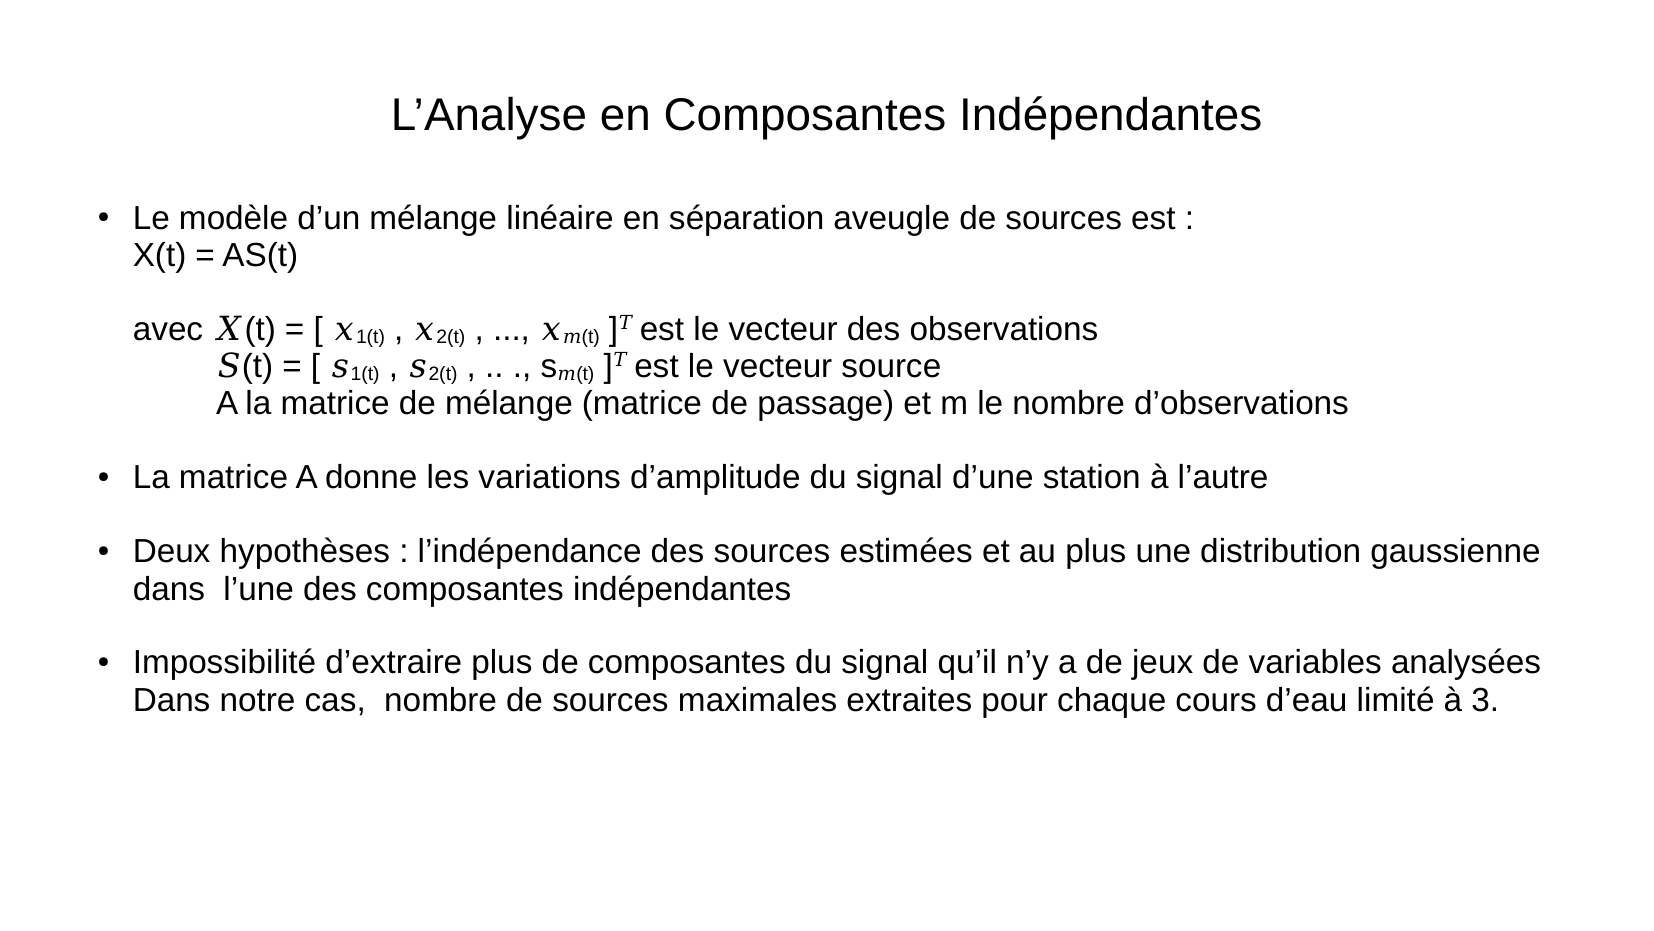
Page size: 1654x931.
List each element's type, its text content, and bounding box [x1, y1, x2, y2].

title L’Analyse en Composantes Indépendantes [82, 37, 1571, 192]
text_box Le modèle d’un mélange linéaire en séparation aveugle de sources est : X(t) = AS(t) avec 𝑋(t) = [ 𝑥1(t) , 𝑥2(t) , ..., 𝑥𝑚(t) ]𝑇 est le vecteur des observations 𝑆(t) = [ 𝑠1(t) , 𝑠2(t) , .. ., s𝑚(t) ]𝑇 est le vecteur source A la matrice de mélange (matrice de passage) et m le nombre d’observations La matrice A donne les variations d’amplitude du signal d’une station à l’autre Deux hypothèses : l’indépendance des sources estimées et au plus une distribution gaussienne dans l’une des composantes indépendantes Impossibilité d’extraire plus de composantes du signal qu’il n’y a de jeux de variables analysées Dans notre cas, nombre de sources maximales extraites pour chaque cours d’eau limité à 3. [82, 192, 1577, 867]
